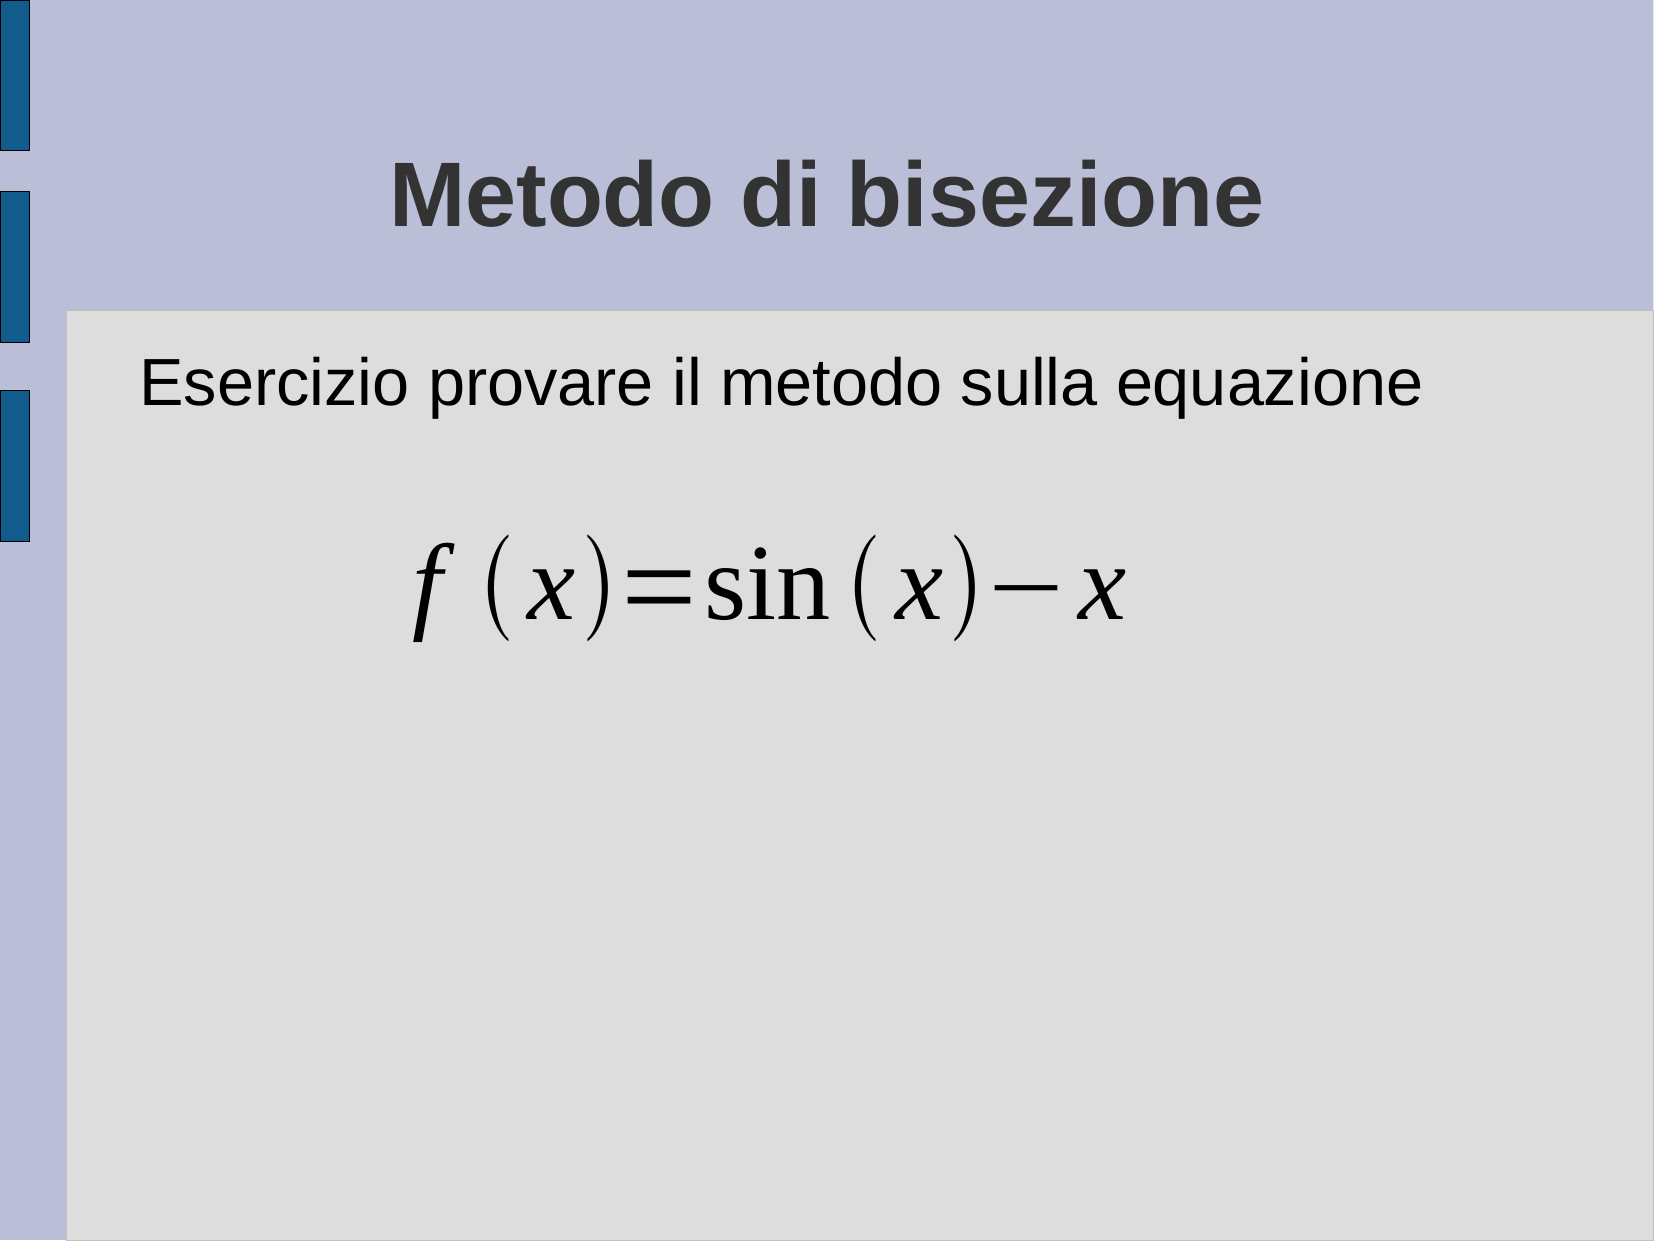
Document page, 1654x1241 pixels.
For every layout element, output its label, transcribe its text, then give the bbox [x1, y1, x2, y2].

title Metodo di bisezione [121, 98, 1534, 291]
chart [364, 524, 1152, 650]
list Esercizio provare il metodo sulla equazione [121, 344, 1534, 1112]
